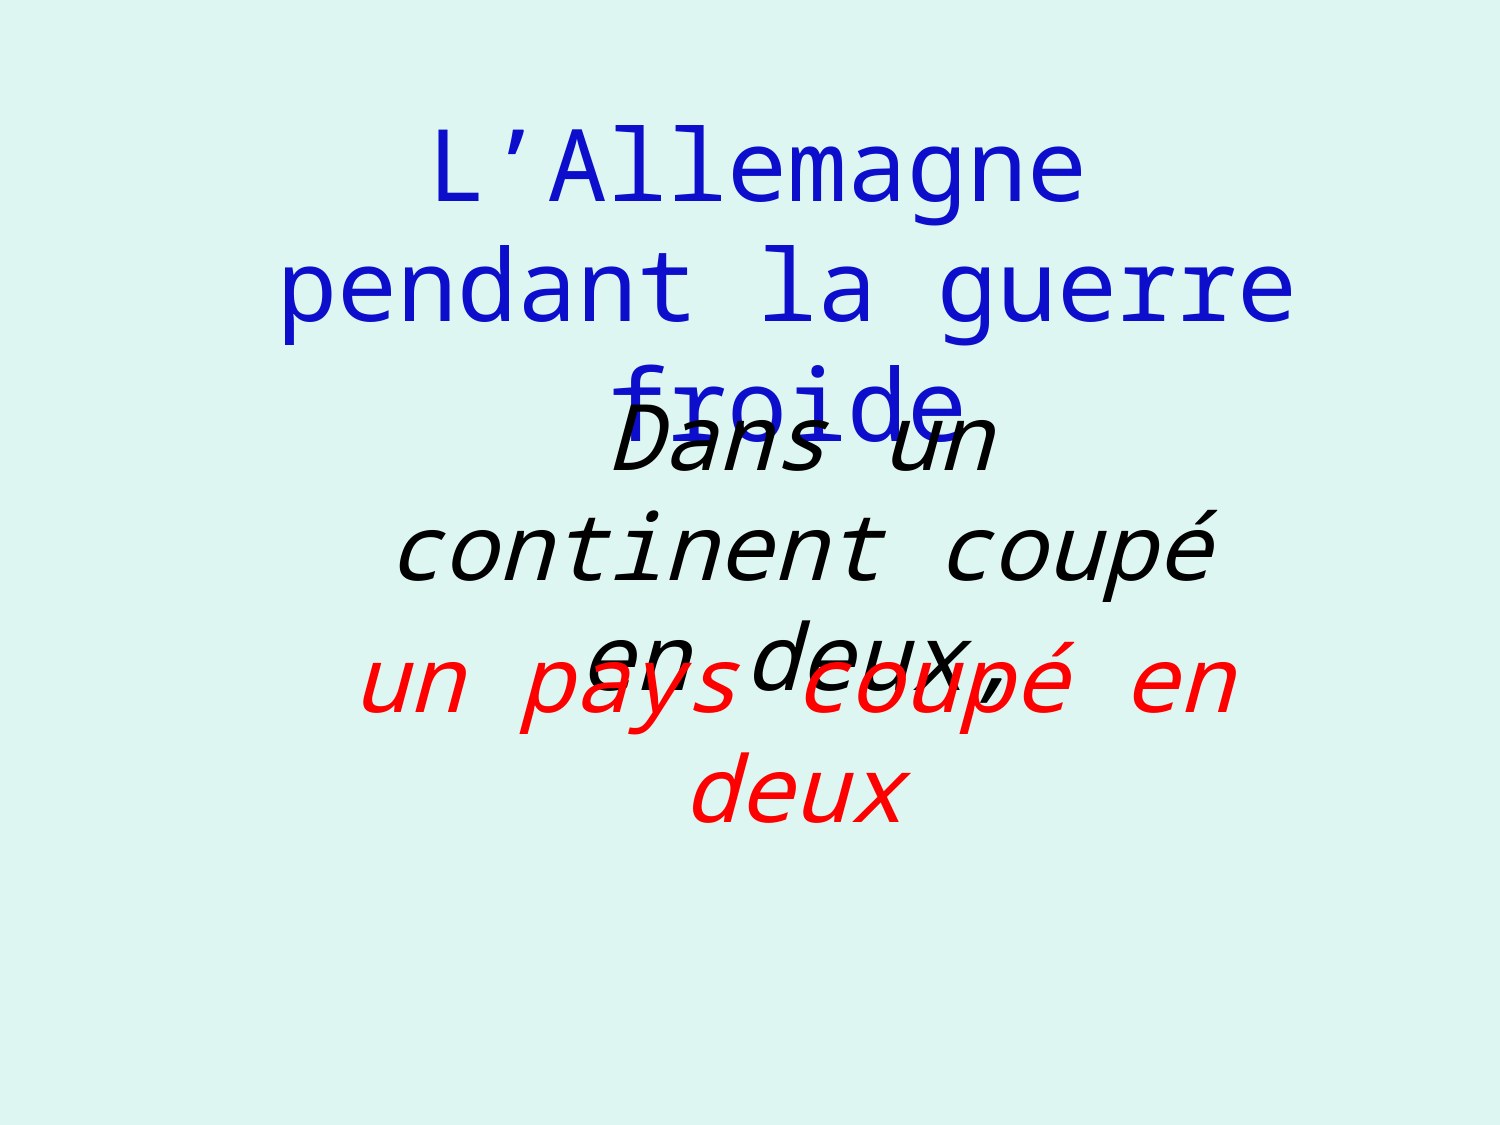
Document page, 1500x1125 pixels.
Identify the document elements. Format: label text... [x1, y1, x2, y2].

title L’Allemagne pendant la guerre froide [212, 153, 1363, 409]
text_box un pays coupé en deux [287, 637, 1300, 825]
text_box Dans un continent coupé en deux, [324, 449, 1275, 637]
